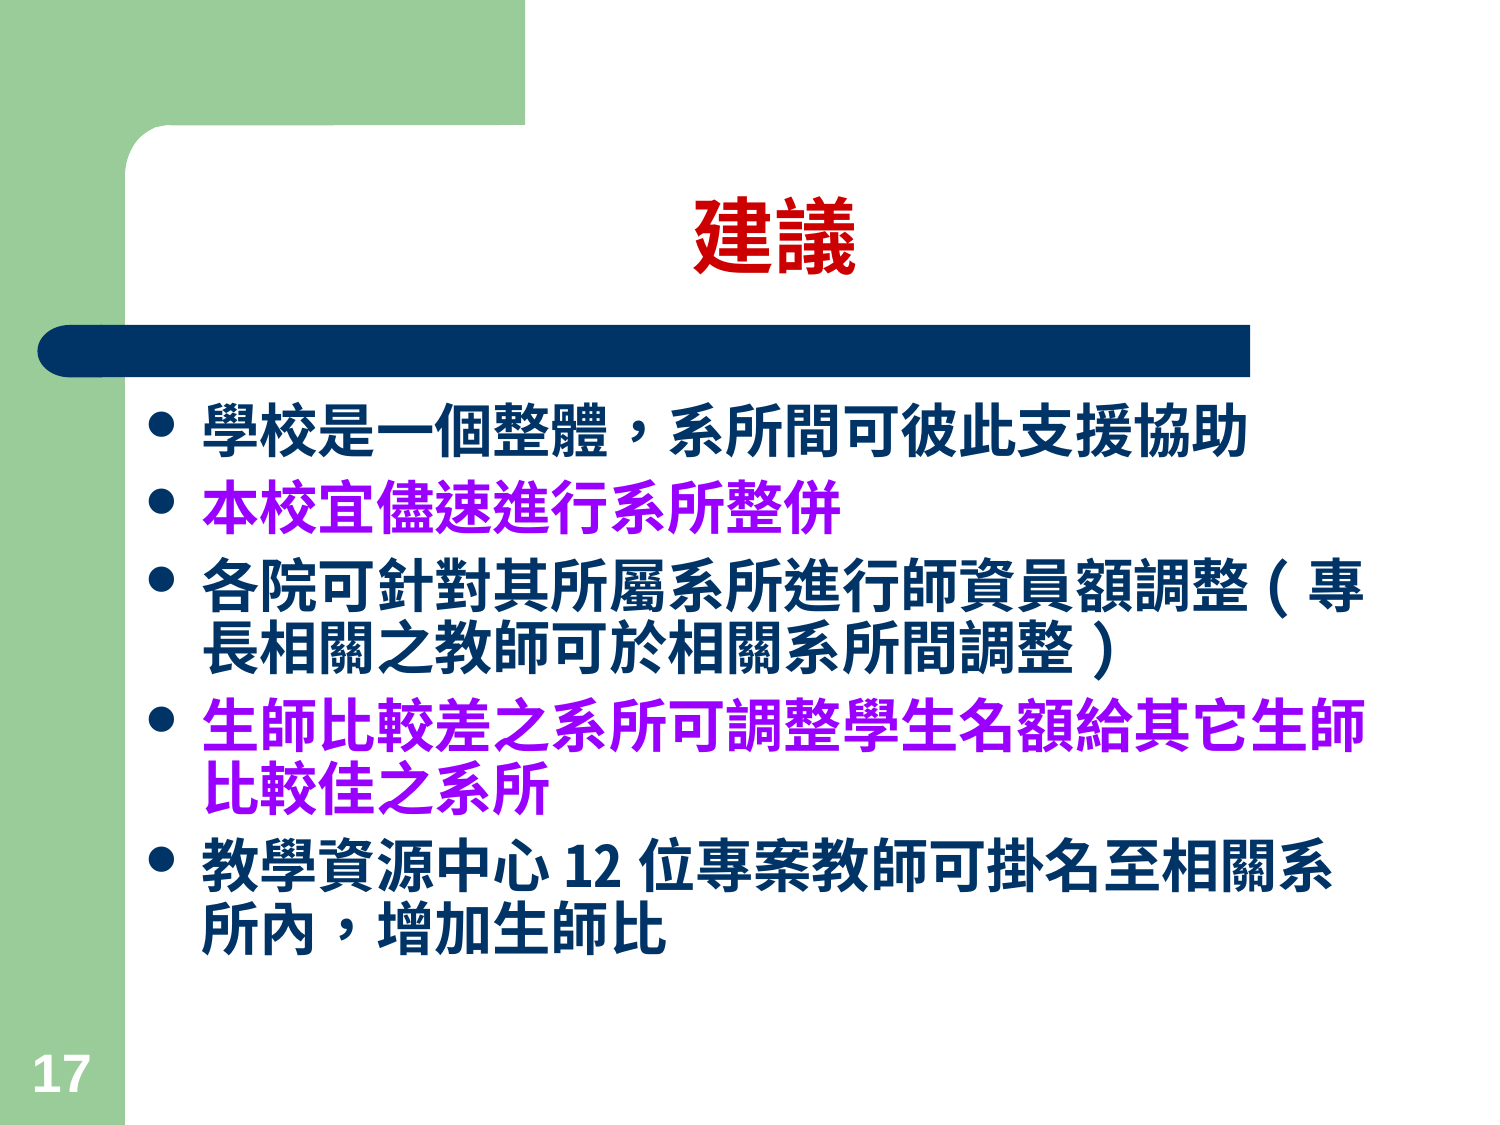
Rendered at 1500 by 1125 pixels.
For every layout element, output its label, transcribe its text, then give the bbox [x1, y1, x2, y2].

list 學校是一個整體，系所間可彼此支援協助 本校宜儘速進行系所整併 各院可針對其所屬系所進行師資員額調整(專長相關之教師可於相關系所間調整) 生師比較差之系所可調整學生名額給其它生師比較佳之系所 教學資源中心12位專案教師可掛名至相關系所內，增加生師比 [137, 387, 1400, 999]
title 建議 [136, 136, 1414, 301]
